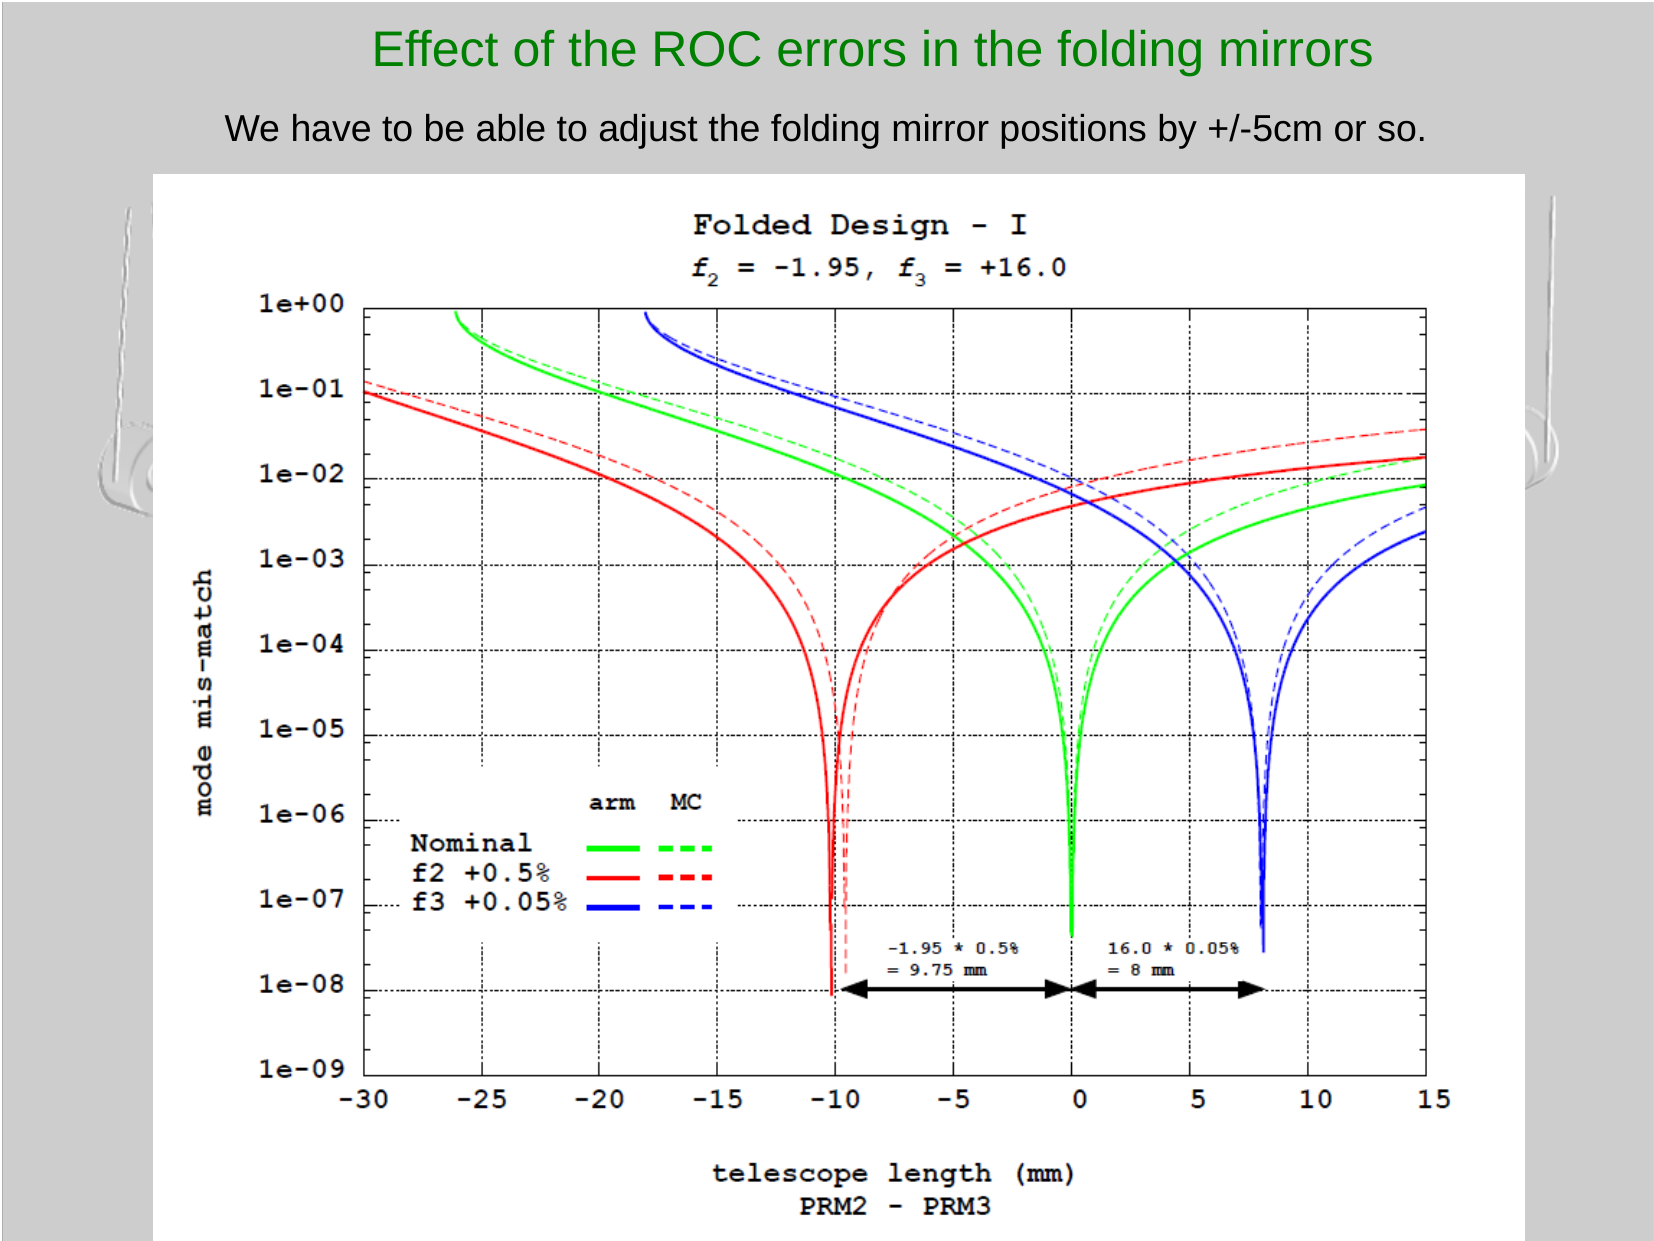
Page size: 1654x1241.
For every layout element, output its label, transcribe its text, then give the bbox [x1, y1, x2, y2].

text_box We have to be able to adjust the folding mirror positions by +/-5cm or so. [209, 100, 1443, 158]
picture [1, 2, 1654, 1241]
text_box Effect of the ROC errors in the folding mirrors [356, 14, 1390, 85]
